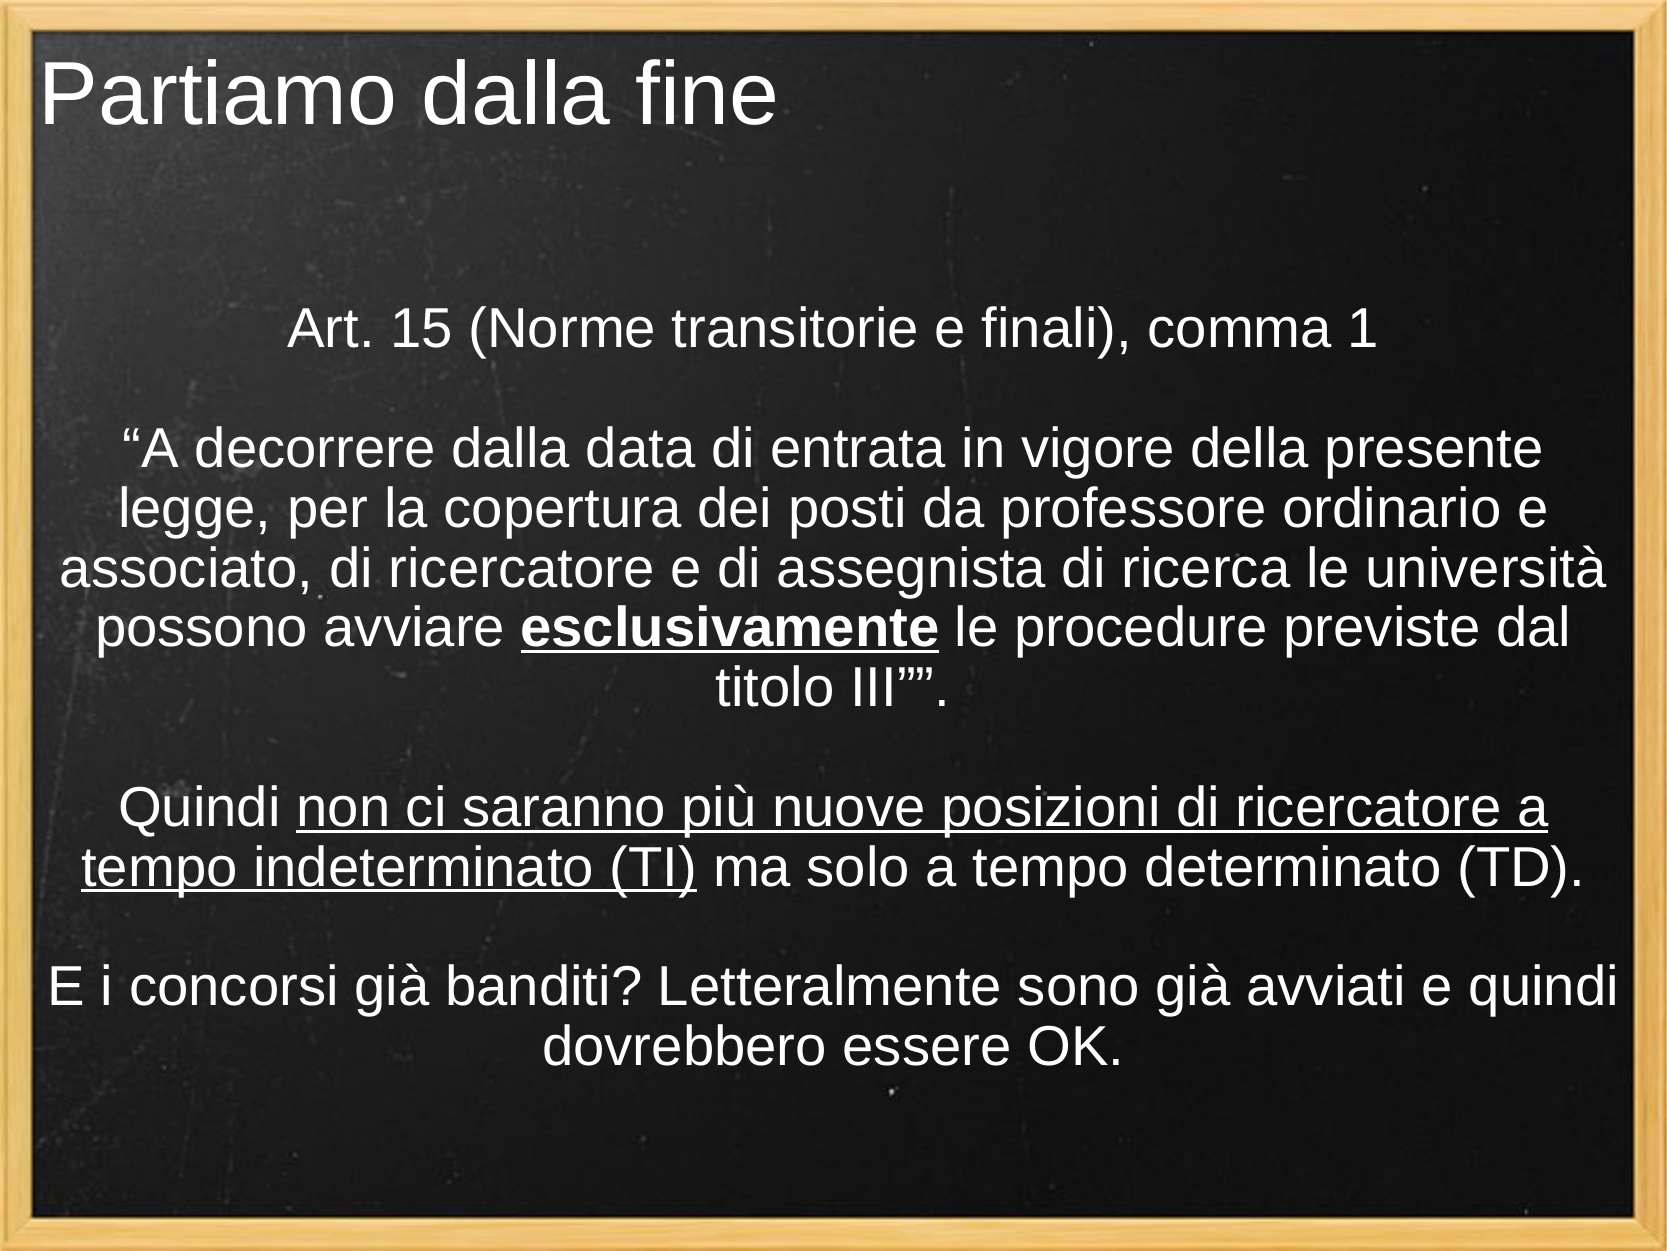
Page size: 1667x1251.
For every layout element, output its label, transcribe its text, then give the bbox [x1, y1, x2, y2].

title Partiamo dalla fine [38, 48, 1625, 280]
list Art. 15 (Norme transitorie e finali), comma 1 “A decorrere dalla data di entrata in vigore della presente legge, per la copertura dei posti da professore ordinario e associato, di ricercatore e di assegnista di ricerca le università possono avviare esclusivamente le procedure previste dal titolo III””. Quindi non ci saranno più nuove posizioni di ricercatore a tempo indeterminato (TI) ma solo a tempo determinato (TD). E i concorsi già banditi? Letteralmente sono già avviati e quindi dovrebbero essere OK. [40, 300, 1627, 1201]
picture [0, 0, 1667, 1251]
